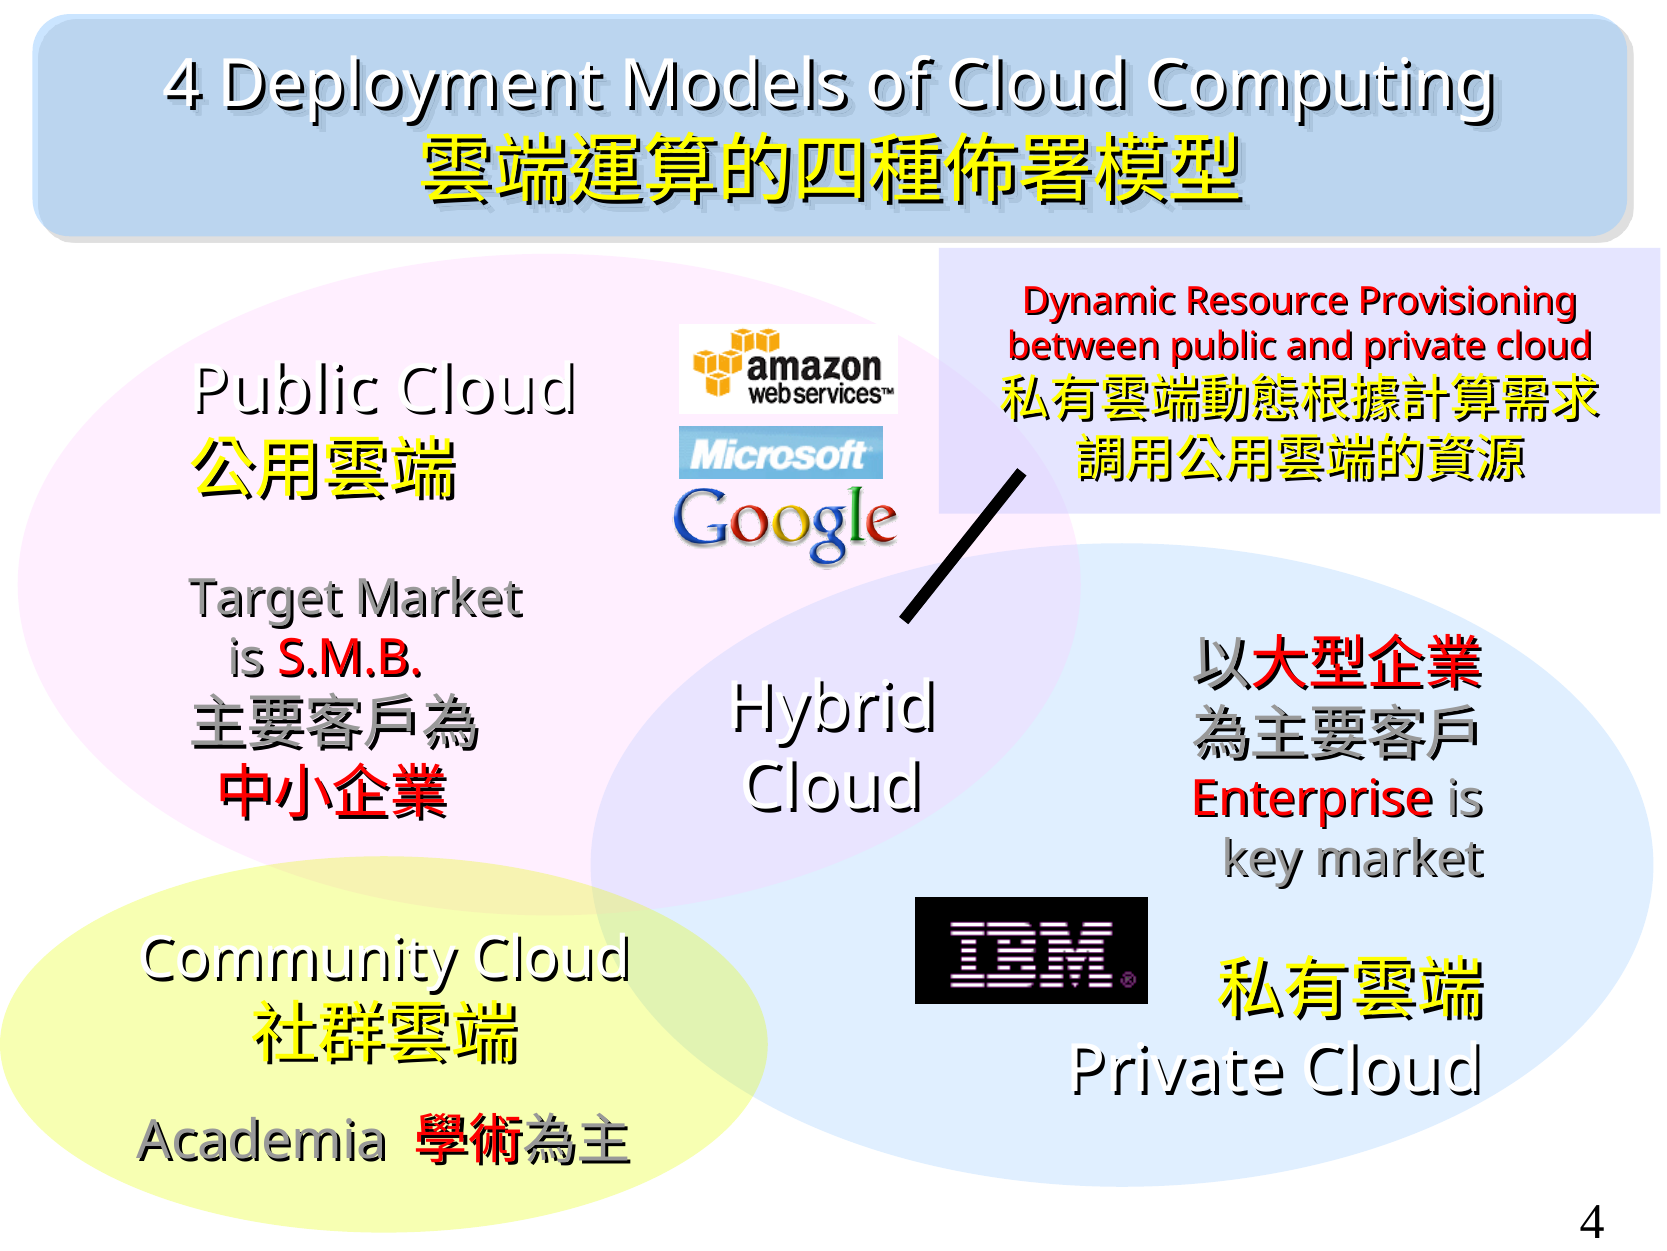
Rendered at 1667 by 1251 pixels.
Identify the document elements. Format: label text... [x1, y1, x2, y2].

text_box Community Cloud 社群雲端 Academia 學術為主 [0, 856, 768, 1233]
picture [667, 484, 904, 571]
text_box Public Cloud 公用雲端 Target Market is S.M.B. 主要客戶為 中小企業 [17, 253, 1081, 909]
text_box 4 Deployment Models of Cloud Computing 雲端運算的四種佈署模型 [32, 14, 1628, 237]
text_box Dynamic Resource Provisioning between public and private cloud 私有雲端動態根據計算需求 調用公用雲端的資源 [938, 247, 1661, 514]
picture [679, 426, 883, 479]
picture [915, 897, 1149, 1005]
text_box 以大型企業 為主要客戶 Enterprise is key market 私有雲端 Private Cloud [653, 543, 1654, 1187]
picture [679, 324, 898, 414]
text_box Hybrid Cloud [569, 654, 1093, 830]
